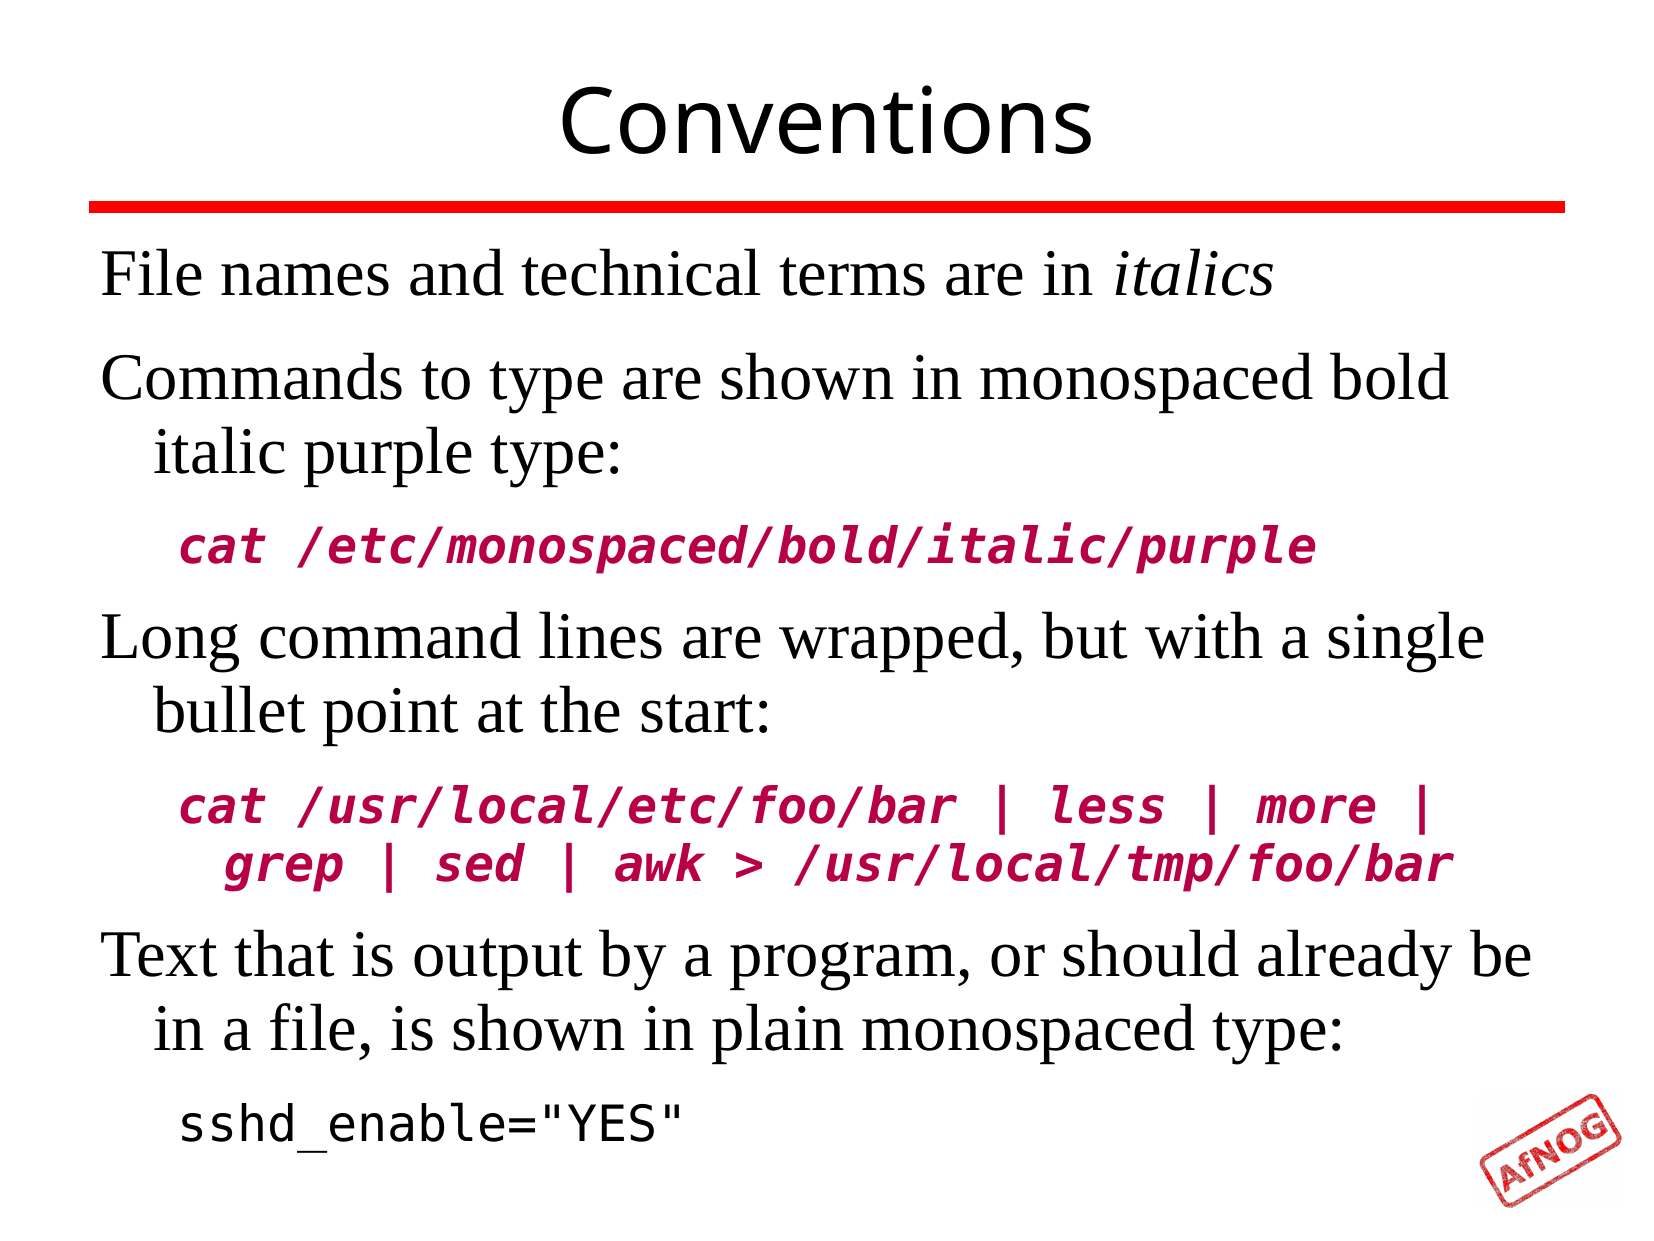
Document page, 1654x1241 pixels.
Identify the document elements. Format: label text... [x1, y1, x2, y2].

list File names and technical terms are in italics Commands to type are shown in monospaced bold italic purple type: cat /etc/monospaced/bold/italic/purple Long command lines are wrapped, but with a single bullet point at the start: cat /usr/local/etc/foo/bar | less | more | grep | sed | awk > /usr/local/tmp/foo/bar Text that is output by a program, or should already be in a file, is shown in plain monospaced type: sshd_enable="YES" [82, 236, 1571, 1153]
picture [1476, 1090, 1625, 1211]
title Conventions [88, 29, 1565, 207]
